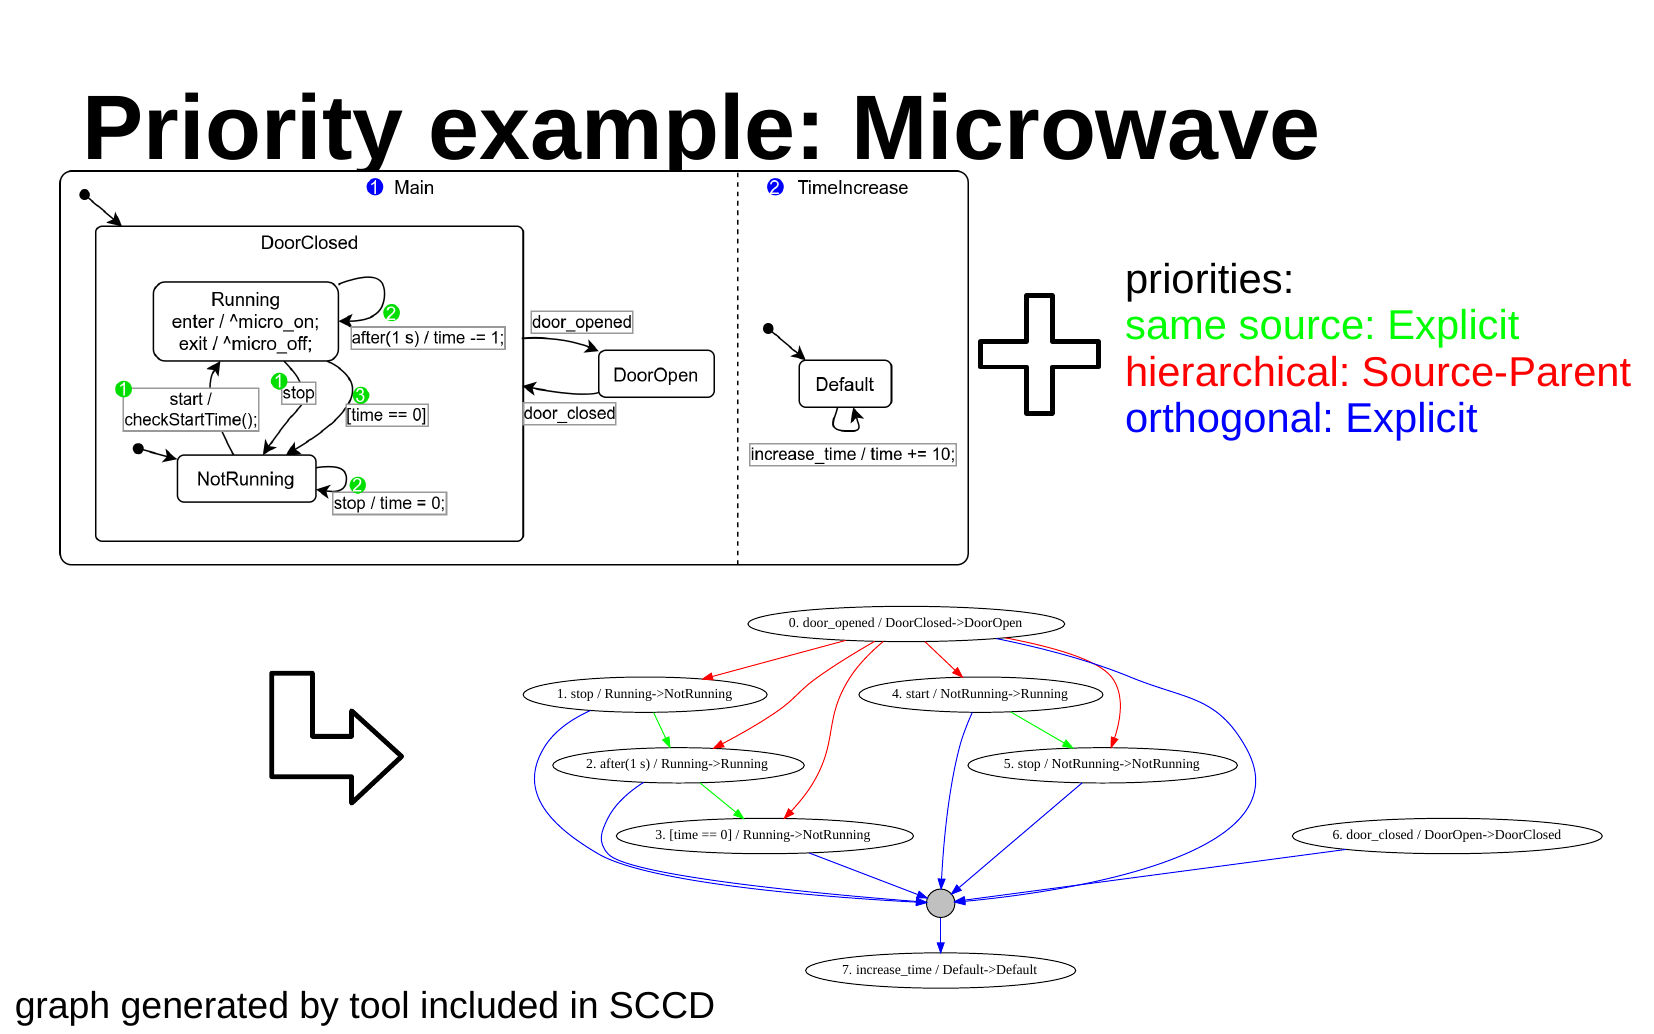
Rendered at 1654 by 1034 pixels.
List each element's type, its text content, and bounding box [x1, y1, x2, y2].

text_box priorities: same source: Explicit hierarchical: Source-Parent orthogonal: Explicit [1110, 248, 1654, 461]
text_box [271, 673, 402, 804]
title Priority example: Microwave [82, 41, 1571, 214]
picture [59, 170, 969, 567]
picture [519, 602, 1607, 993]
text_box graph generated by tool included in SCCD [0, 976, 1465, 1034]
